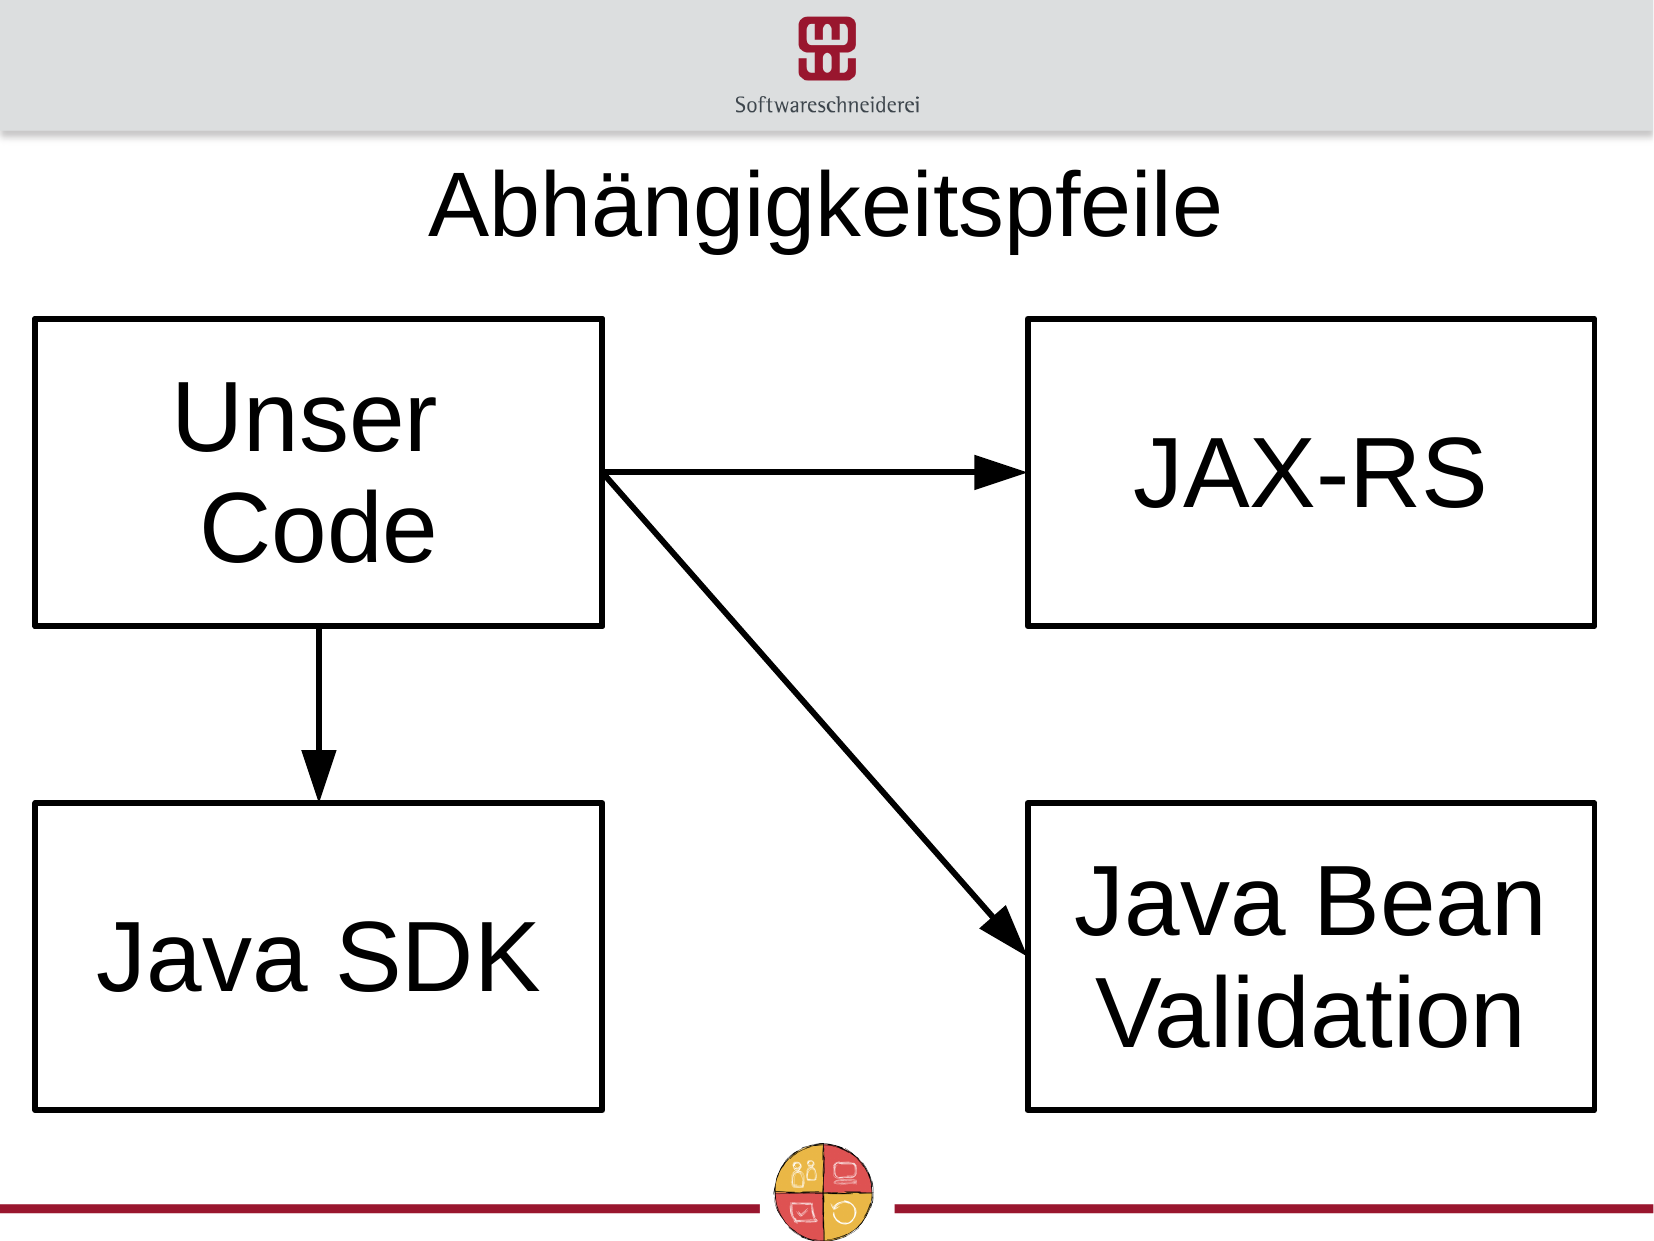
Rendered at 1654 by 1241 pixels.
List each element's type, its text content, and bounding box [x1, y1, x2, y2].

title Abhängigkeitspfeile [82, 147, 1571, 257]
text_box Unser Code [35, 318, 603, 626]
picture [0, 0, 1654, 1241]
text_box Java SDK [35, 803, 603, 1111]
text_box JAX-RS [1027, 318, 1595, 626]
text_box Java Bean Validation [1027, 803, 1595, 1111]
